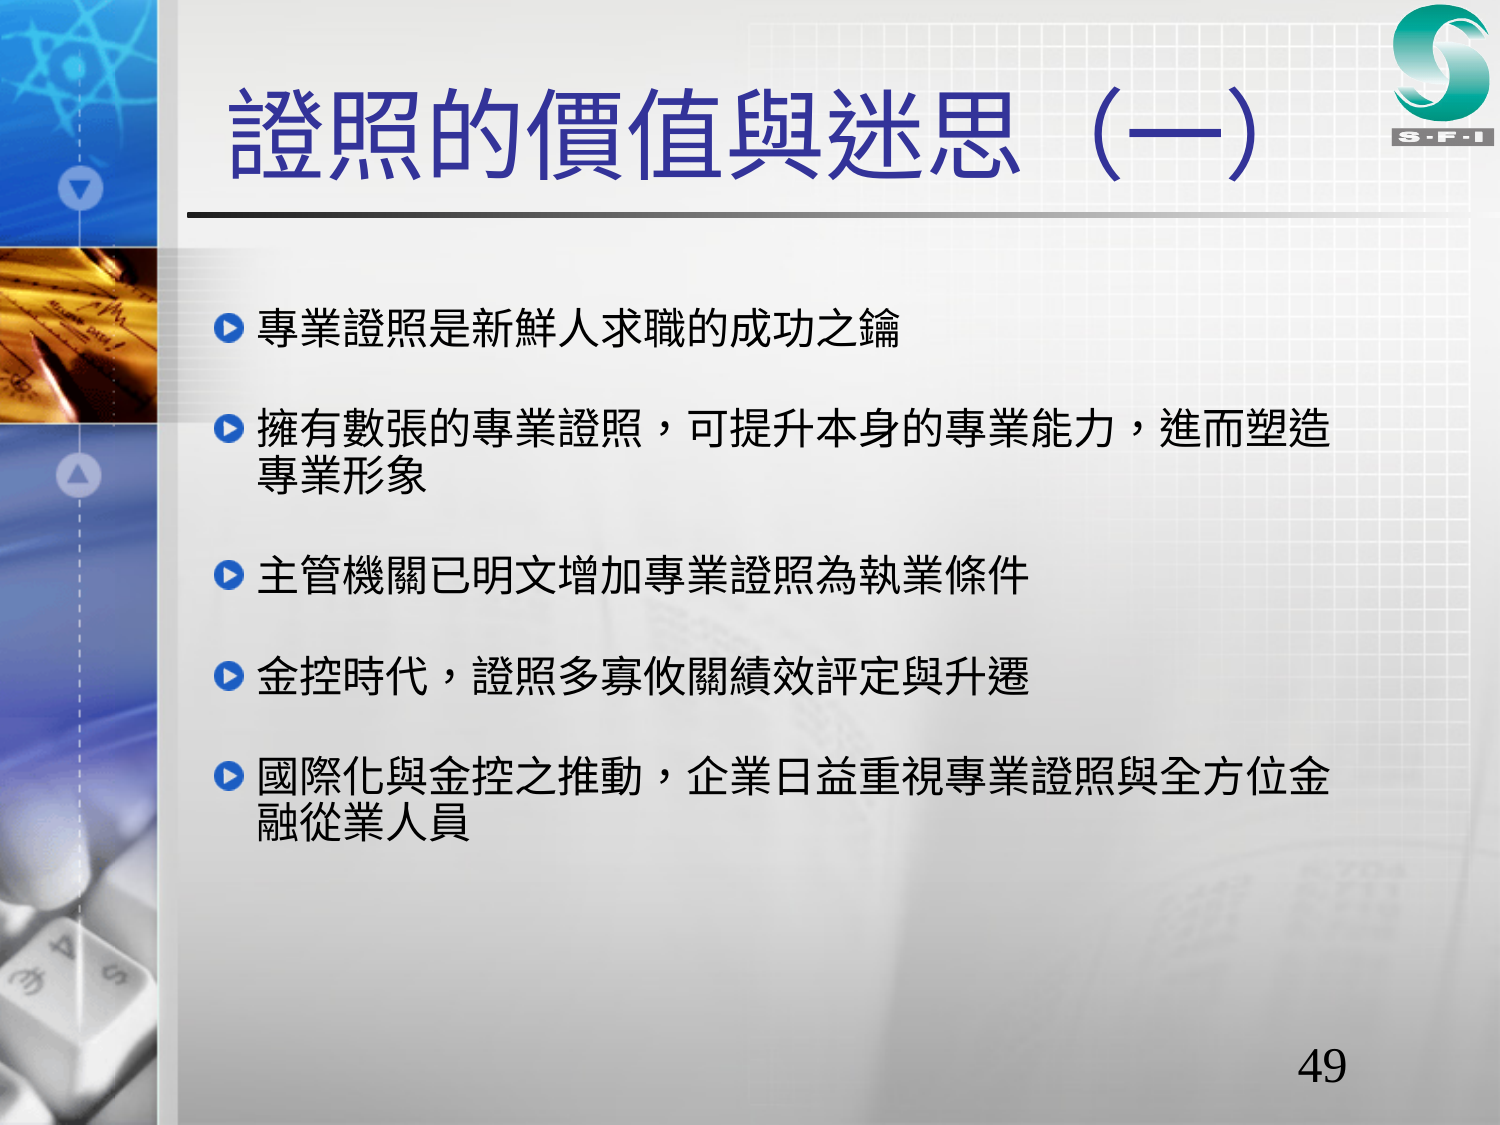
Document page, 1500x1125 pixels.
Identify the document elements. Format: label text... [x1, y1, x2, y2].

list 專業證照是新鮮人求職的成功之鑰 擁有數張的專業證照，可提升本身的專業能力，進而塑造專業形象 主管機關已明文增加專業證照為執業條件 金控時代，證照多寡攸關績效評定與升遷 國際化與金控之推動，企業日益重視專業證照與全方位金融從業人員 [200, 299, 1369, 863]
title 證照的價值與迷思（一） [188, 101, 1363, 201]
picture [0, 0, 1500, 1125]
